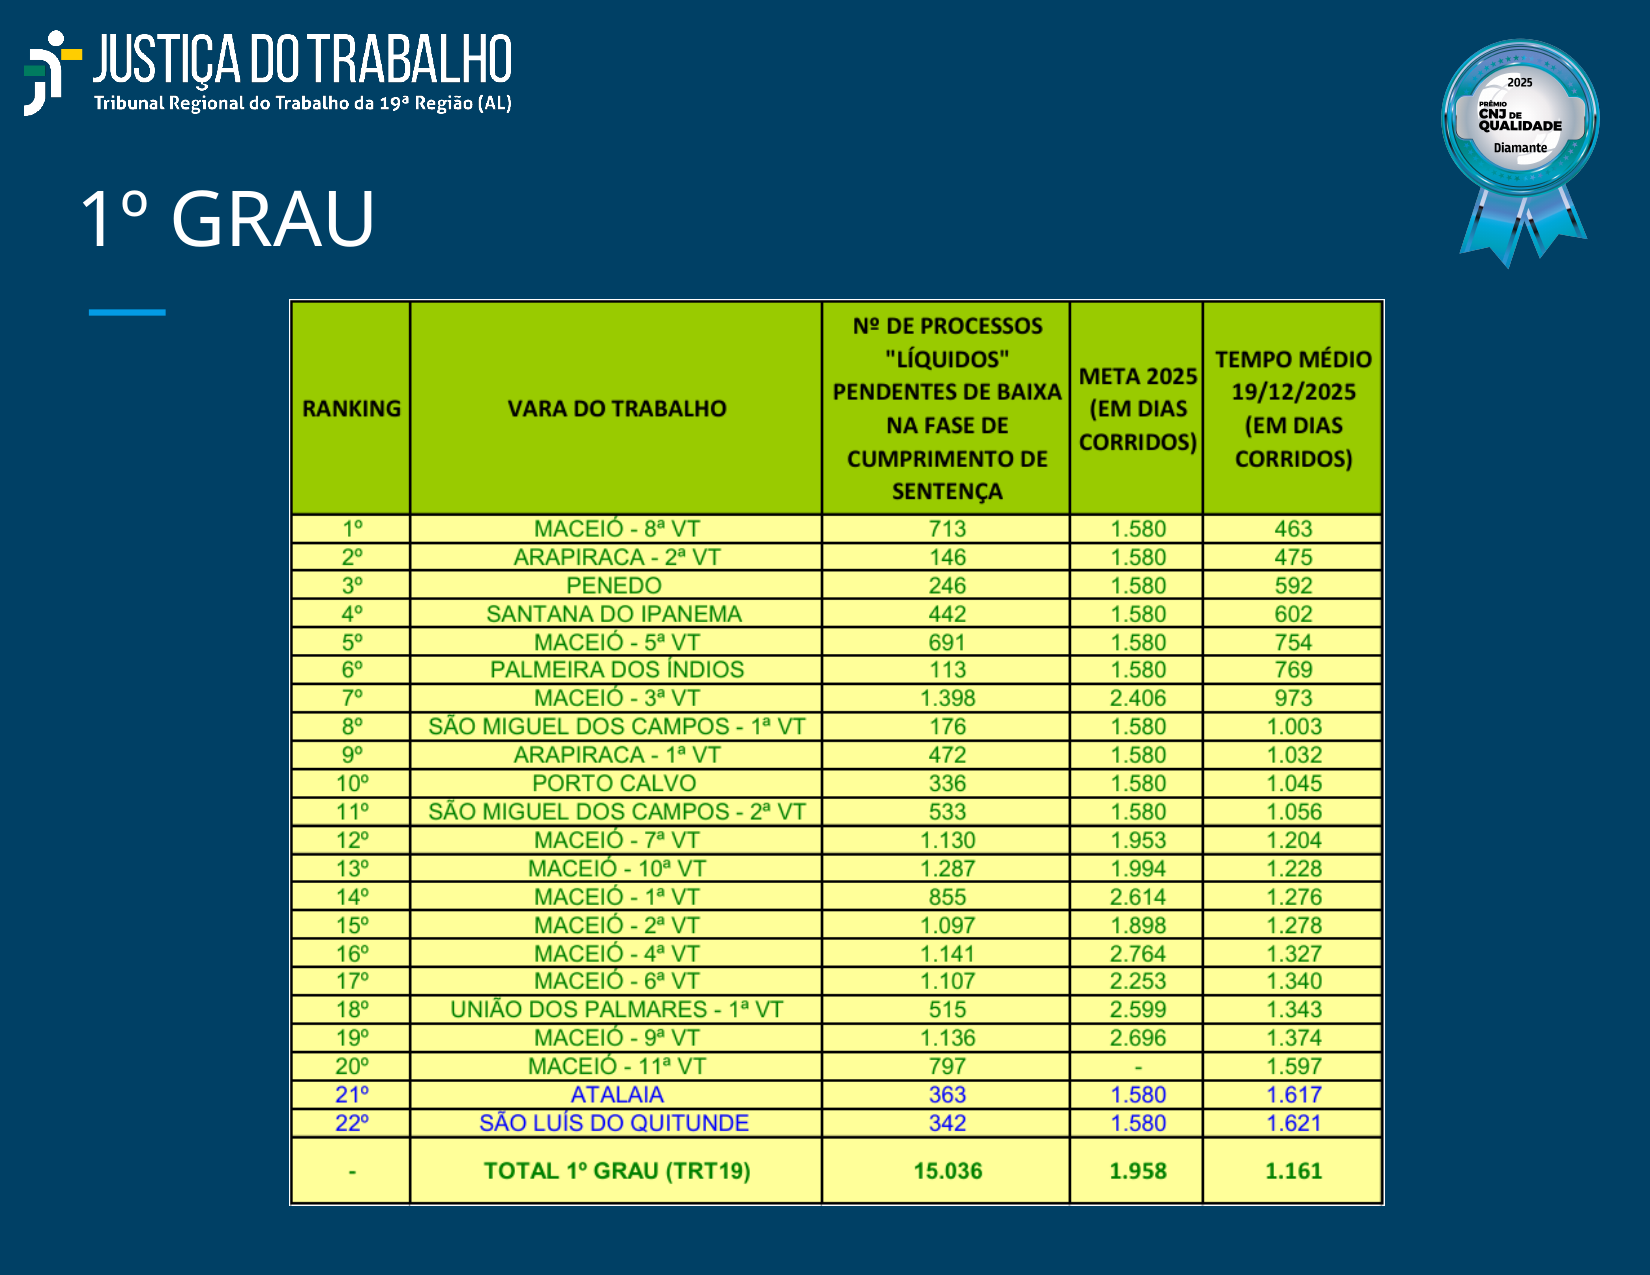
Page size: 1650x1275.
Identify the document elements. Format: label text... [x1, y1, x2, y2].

picture [289, 299, 1385, 1206]
title 1º GRAU [58, 117, 784, 281]
picture [1440, 37, 1601, 271]
picture [24, 30, 511, 116]
